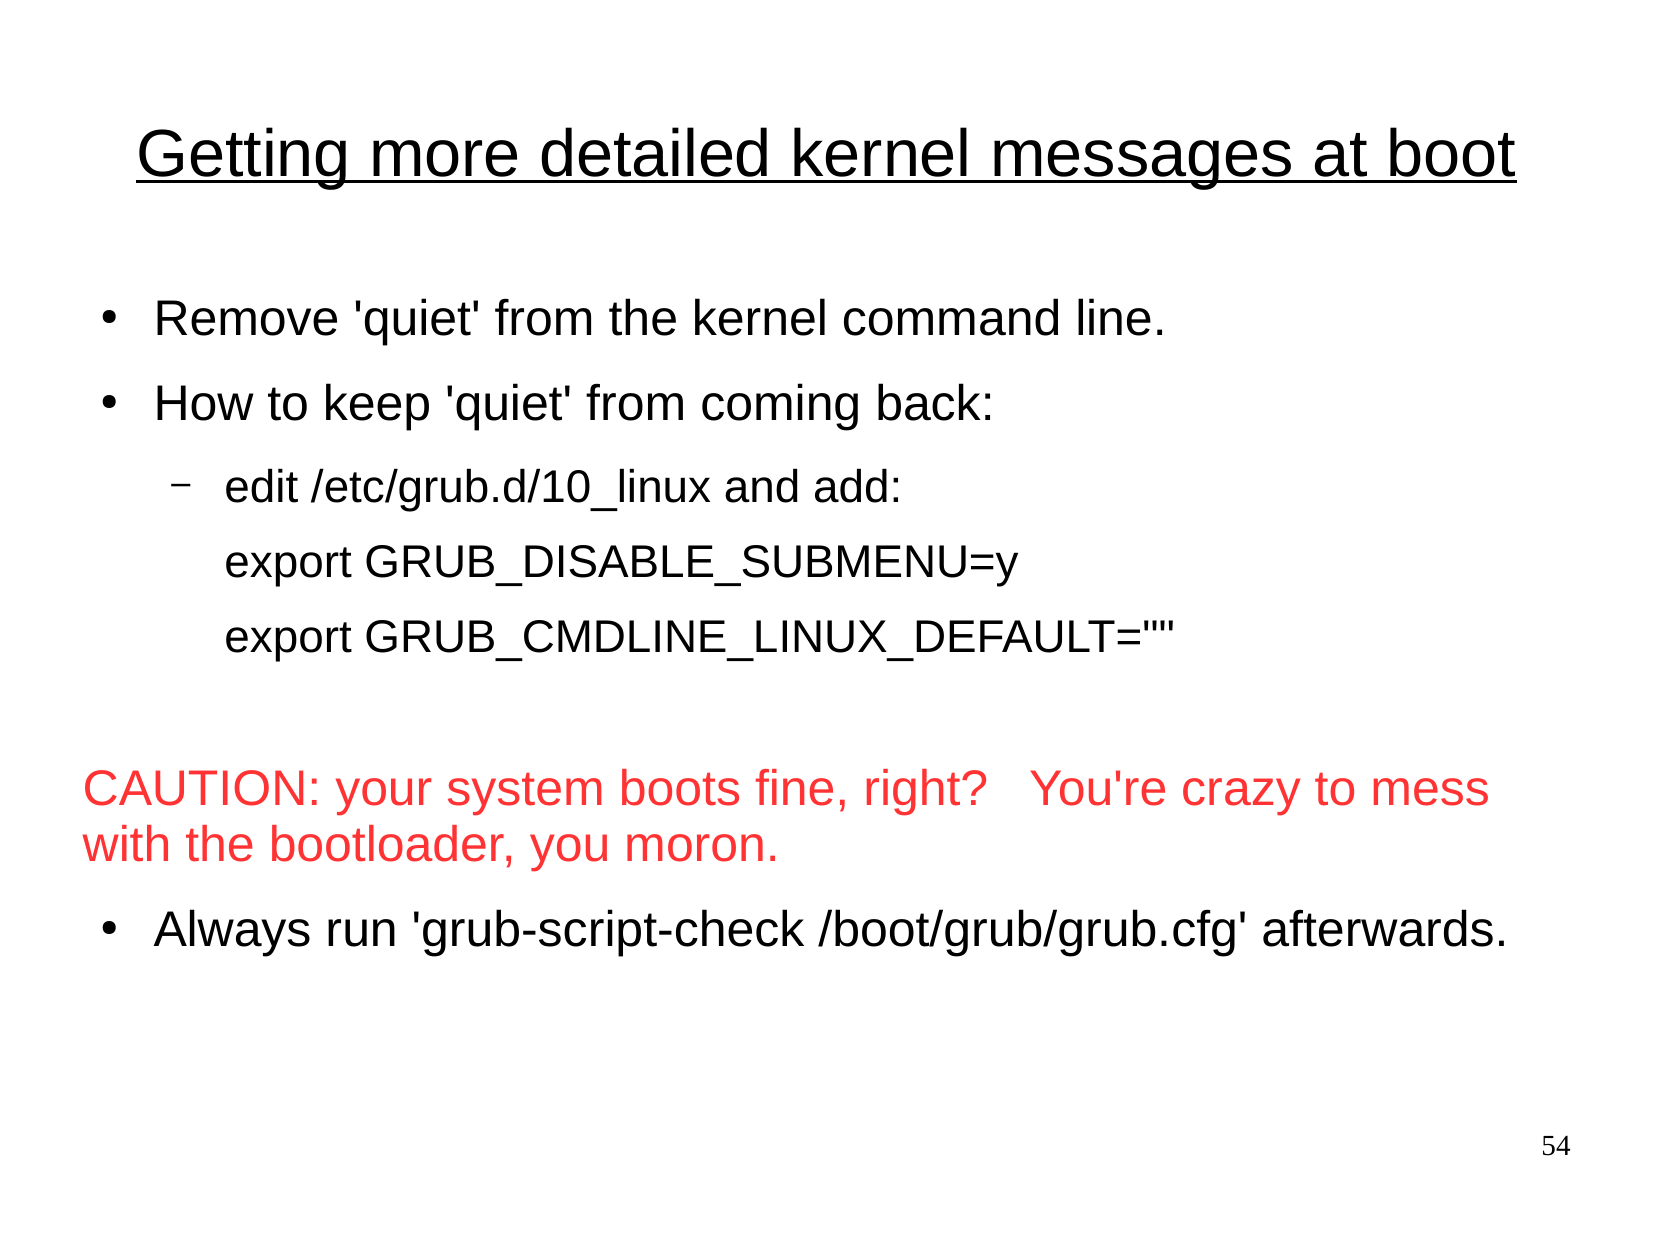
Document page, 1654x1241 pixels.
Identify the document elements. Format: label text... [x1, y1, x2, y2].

title Getting more detailed kernel messages at boot [82, 49, 1571, 257]
list Remove 'quiet' from the kernel command line. How to keep 'quiet' from coming back: edit /etc/grub.d/10_linux and add: export GRUB_DISABLE_SUBMENU=y export GRUB_CMDLINE_LINUX_DEFAULT="" CAUTION: your system boots fine, right? You're crazy to mess with the bootloader, you moron. Always run 'grub-script-check /boot/grub/grub.cfg' afterwards. [82, 290, 1571, 1010]
